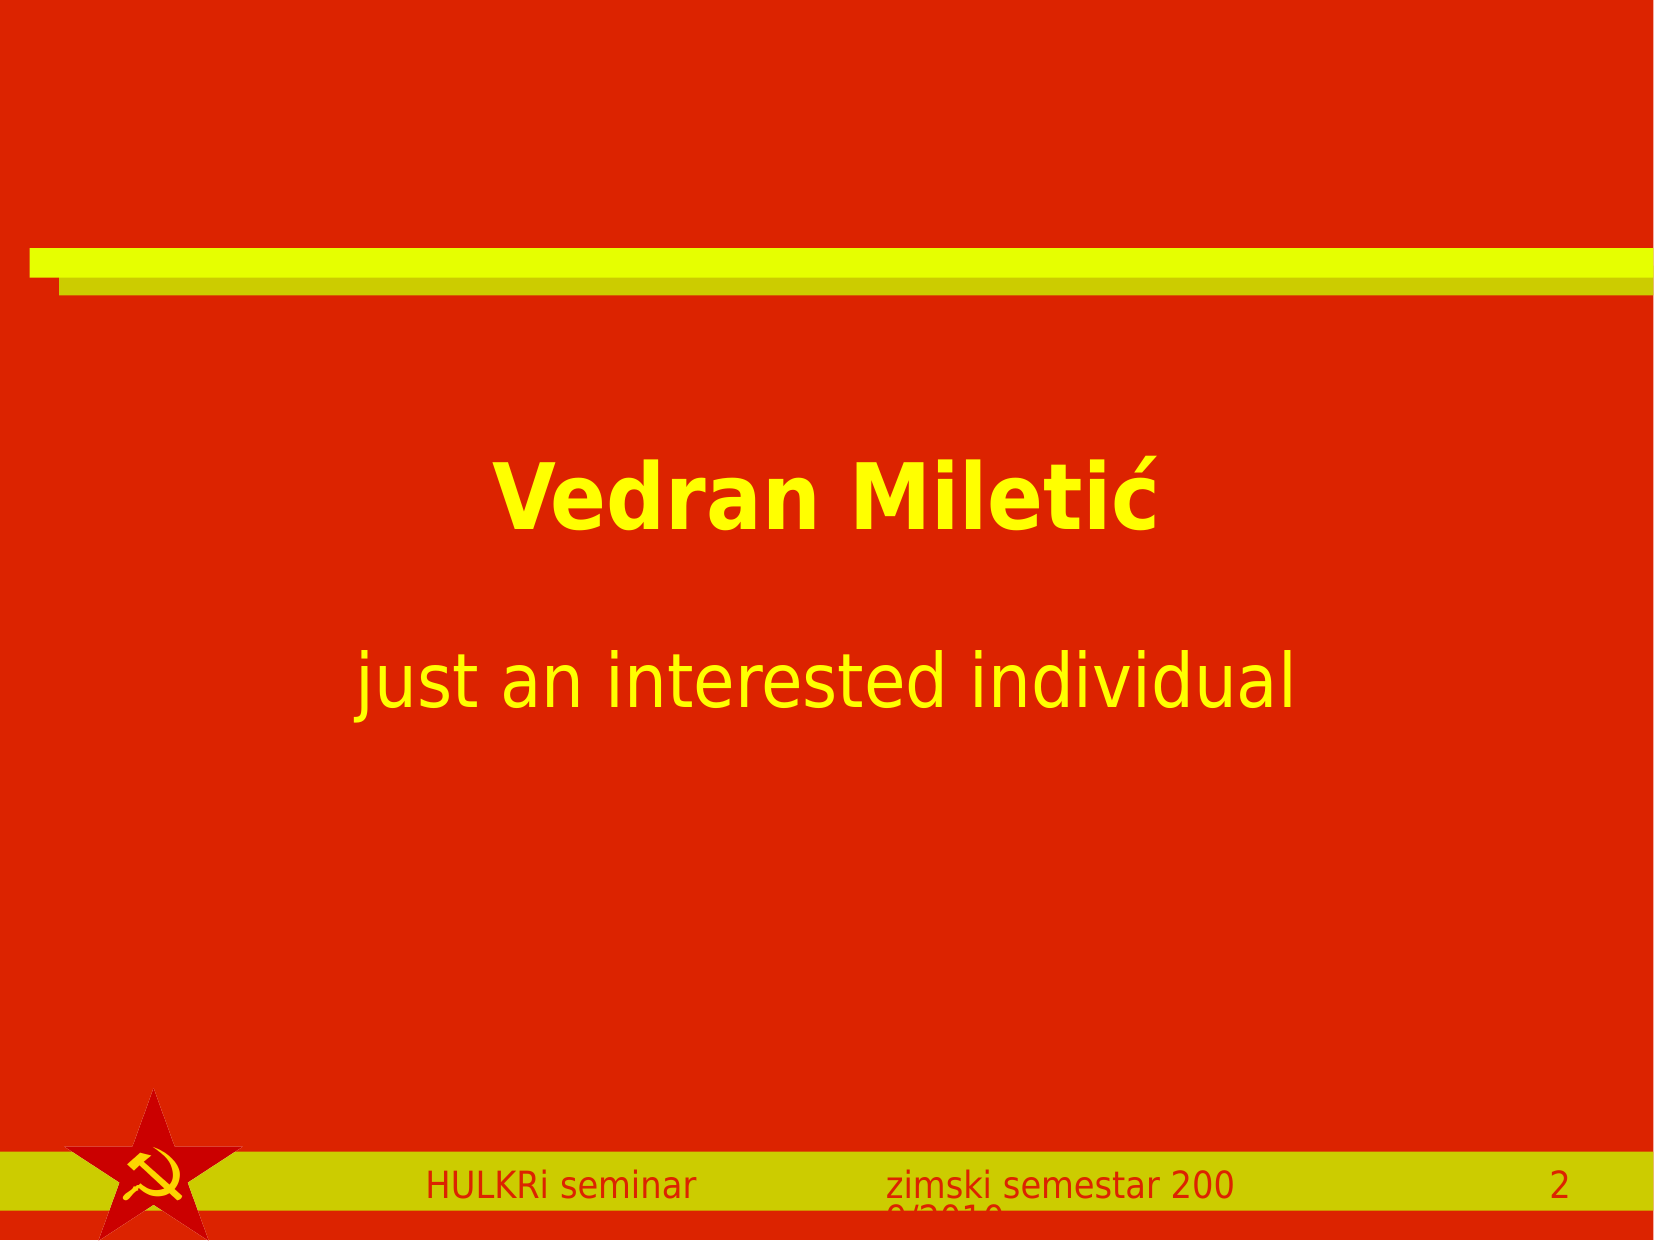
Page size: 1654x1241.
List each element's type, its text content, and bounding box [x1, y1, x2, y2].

subtitle Vedran Miletić just an interested individual [82, 173, 1571, 997]
picture [64, 1088, 243, 1241]
